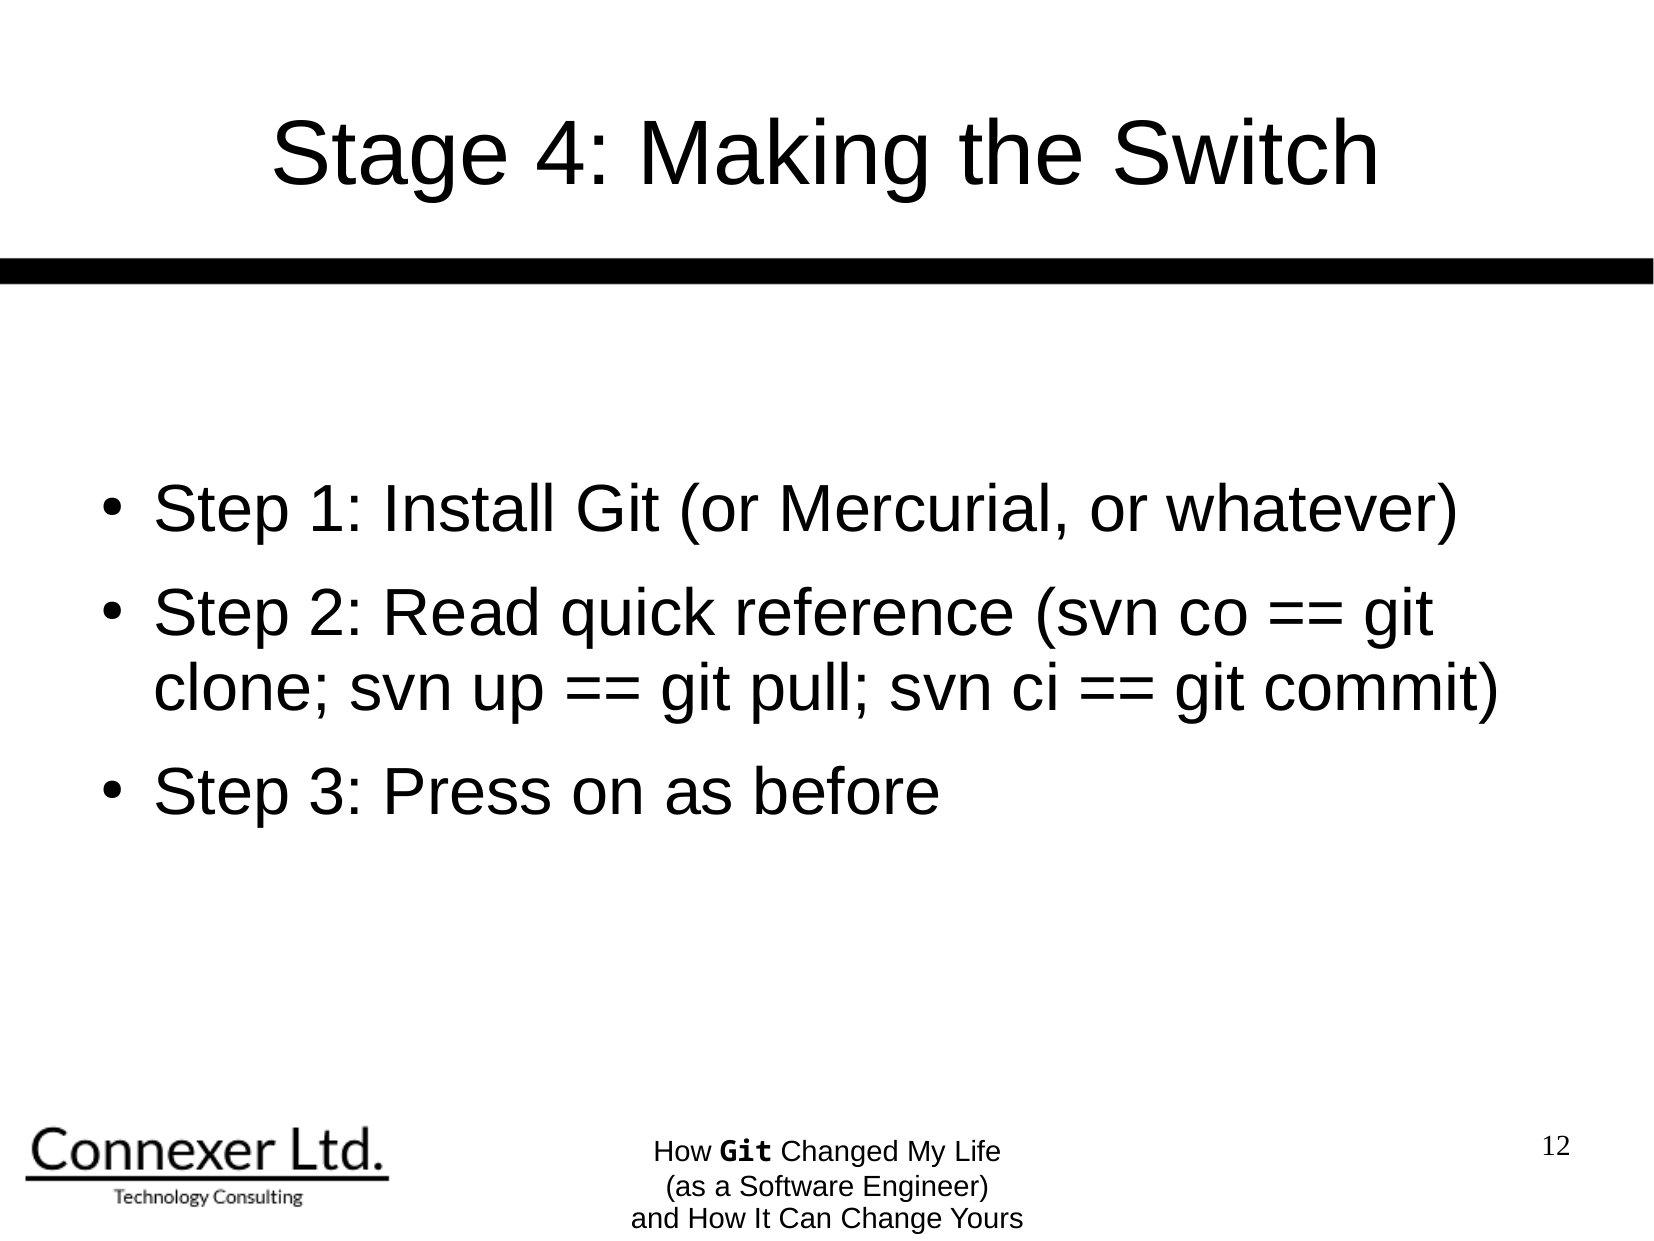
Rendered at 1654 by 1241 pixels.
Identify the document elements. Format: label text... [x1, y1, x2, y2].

picture [0, 0, 1654, 1241]
title Stage 4: Making the Switch [82, 49, 1571, 257]
list Step 1: Install Git (or Mercurial, or whatever) Step 2: Read quick reference (svn co == git clone; svn up == git pull; svn ci == git commit) Step 3: Press on as before [82, 290, 1538, 1010]
